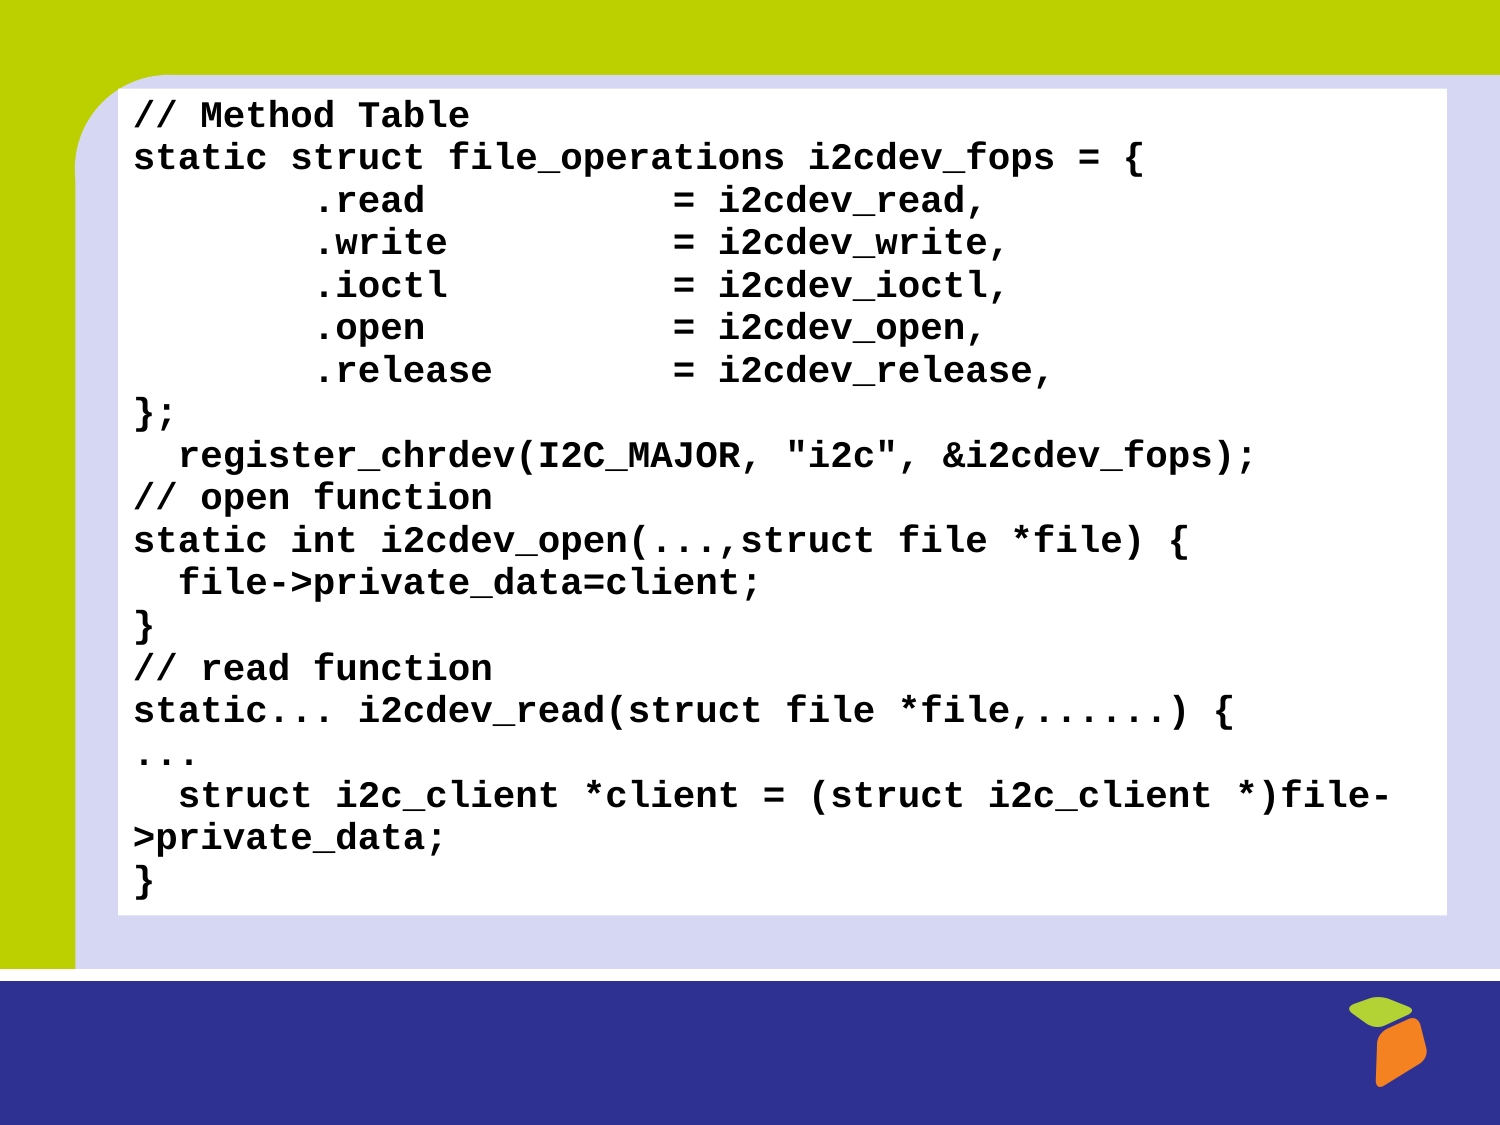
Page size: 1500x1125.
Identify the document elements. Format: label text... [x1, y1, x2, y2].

picture [0, 981, 1500, 1125]
text_box // Method Table static struct file_operations i2cdev_fops = { .read = i2cdev_read, .write = i2cdev_write, .ioctl = i2cdev_ioctl, .open = i2cdev_open, .release = i2cdev_release, }; register_chrdev(I2C_MAJOR, "i2c", &i2cdev_fops); // open function static int i2cdev_open(...,struct file *file) { file->private_data=client; } // read function static... i2cdev_read(struct file *file,......) { ... struct i2c_client *client = (struct i2c_client *)file->private_data; } [118, 88, 1447, 916]
